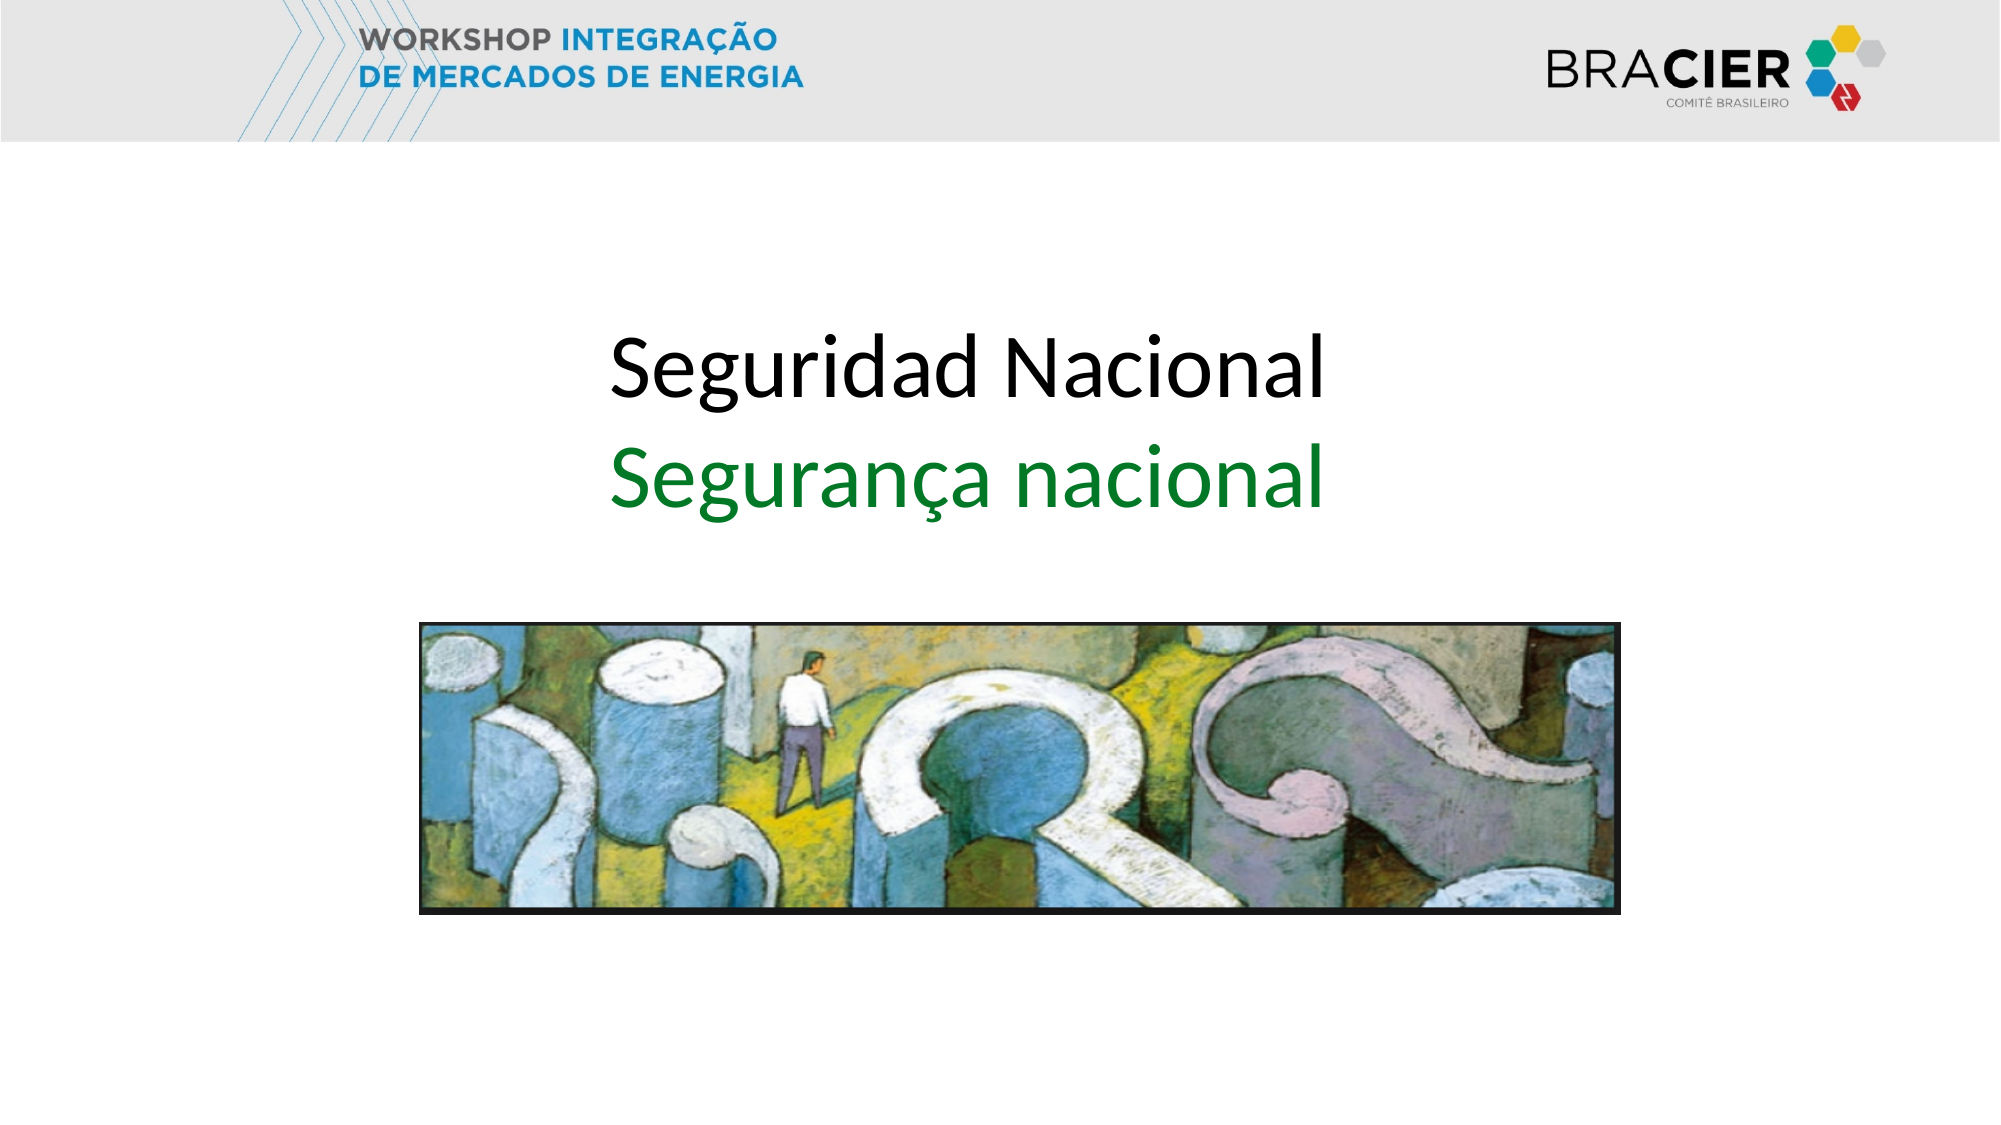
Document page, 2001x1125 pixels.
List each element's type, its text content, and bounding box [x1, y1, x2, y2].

picture [0, 0, 2000, 142]
title Seguridad Nacional Segurança nacional [594, 247, 1441, 586]
picture [419, 622, 1621, 916]
